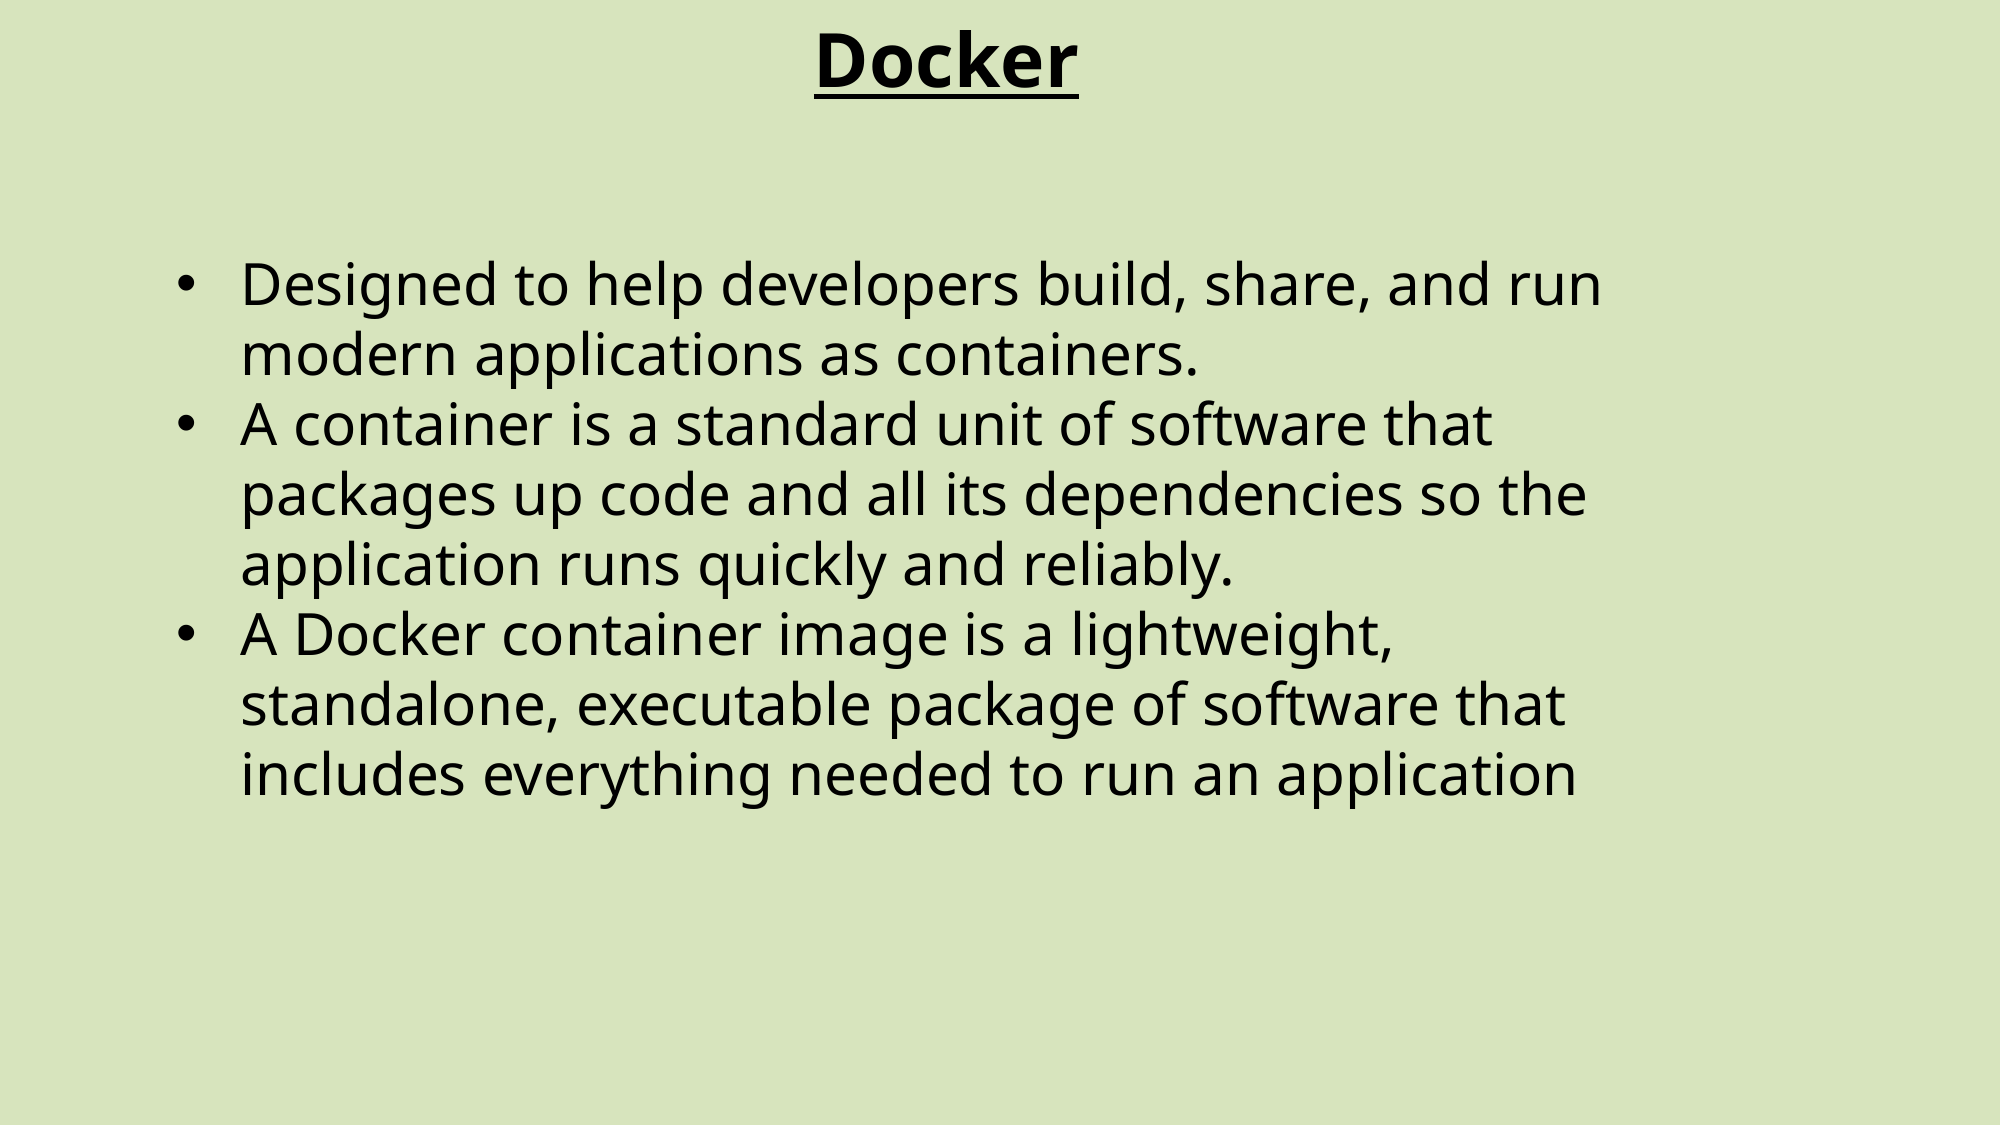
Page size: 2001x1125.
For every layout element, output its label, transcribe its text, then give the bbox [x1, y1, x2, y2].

text_box Docker [202, 5, 1691, 111]
text_box Designed to help developers build, share, and run modern applications as containers. A container is a standard unit of software that packages up code and all its dependencies so the application runs quickly and reliably. A Docker container image is a lightweight, standalone, executable package of software that includes everything needed to run an application [161, 240, 1713, 885]
